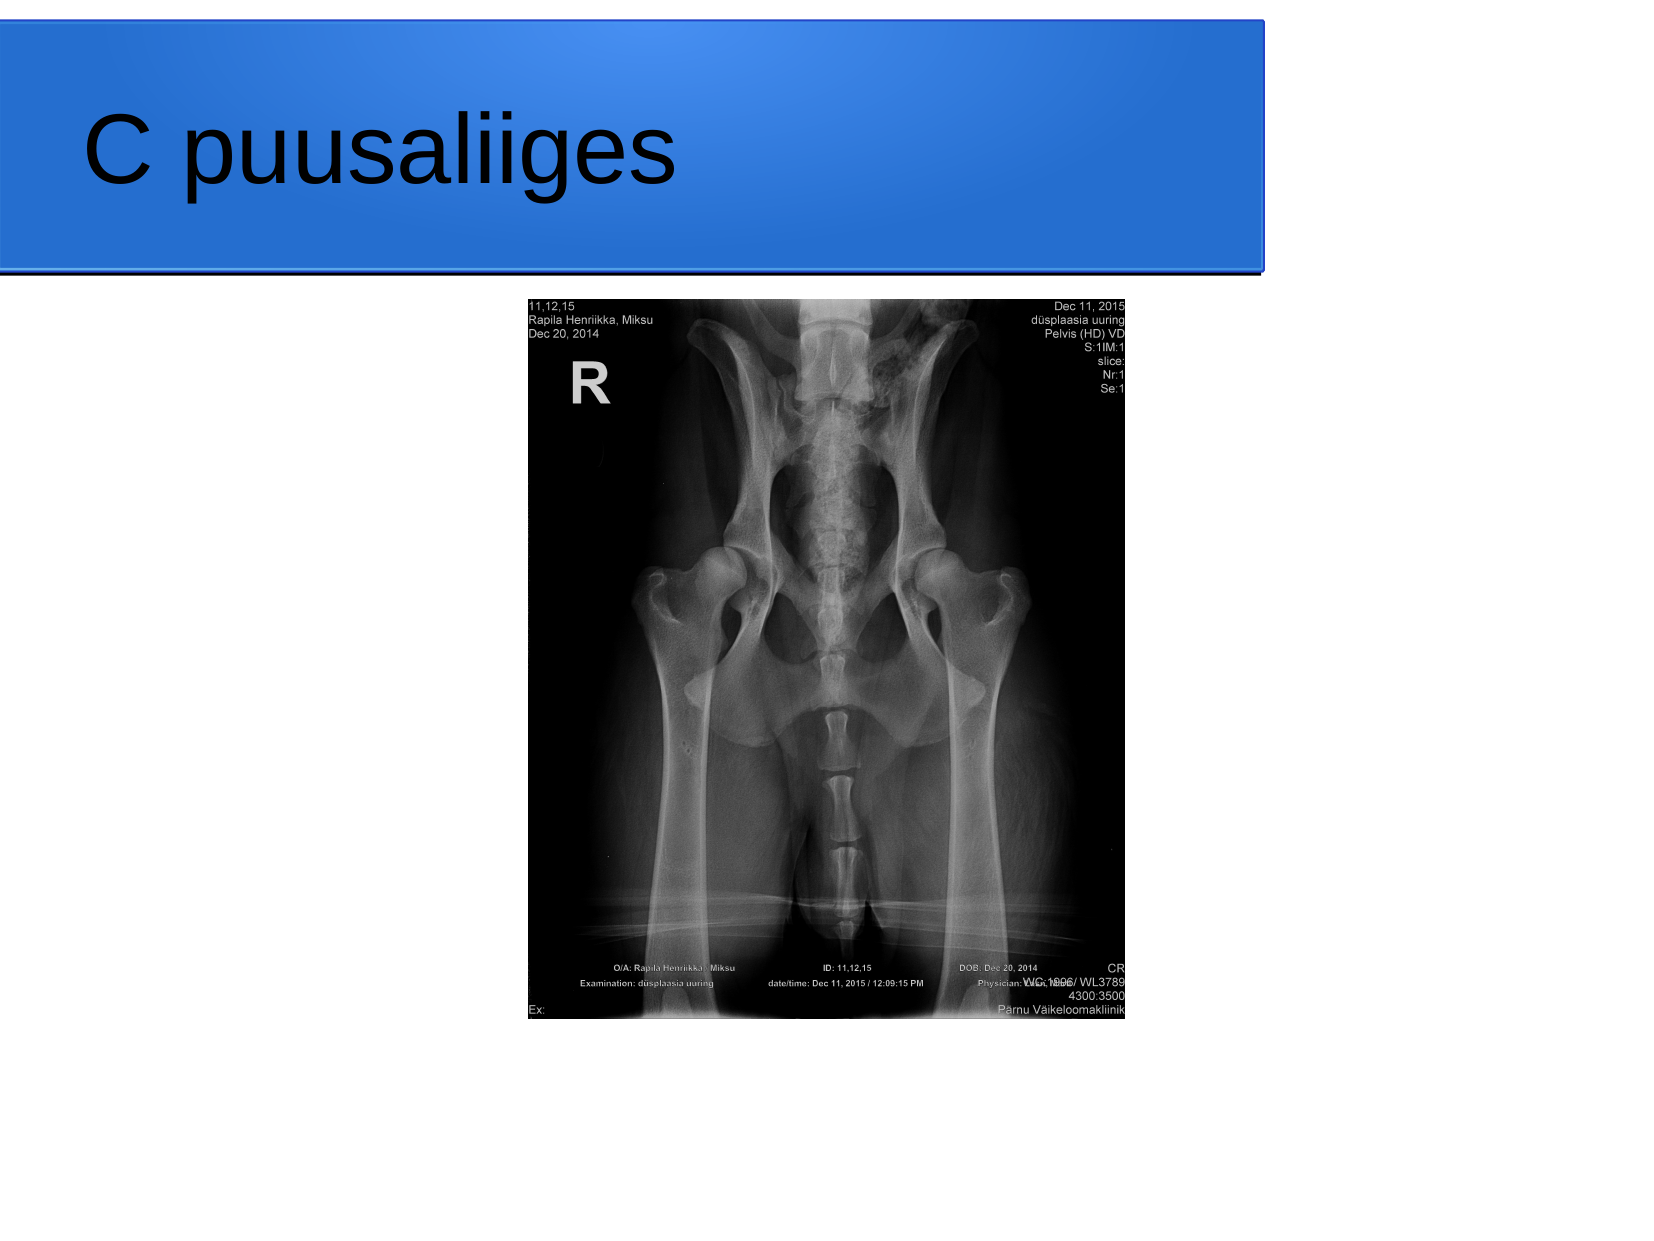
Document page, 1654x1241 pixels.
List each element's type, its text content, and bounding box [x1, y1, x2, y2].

picture [528, 299, 1125, 1019]
title C puusaliiges [82, 47, 1235, 252]
